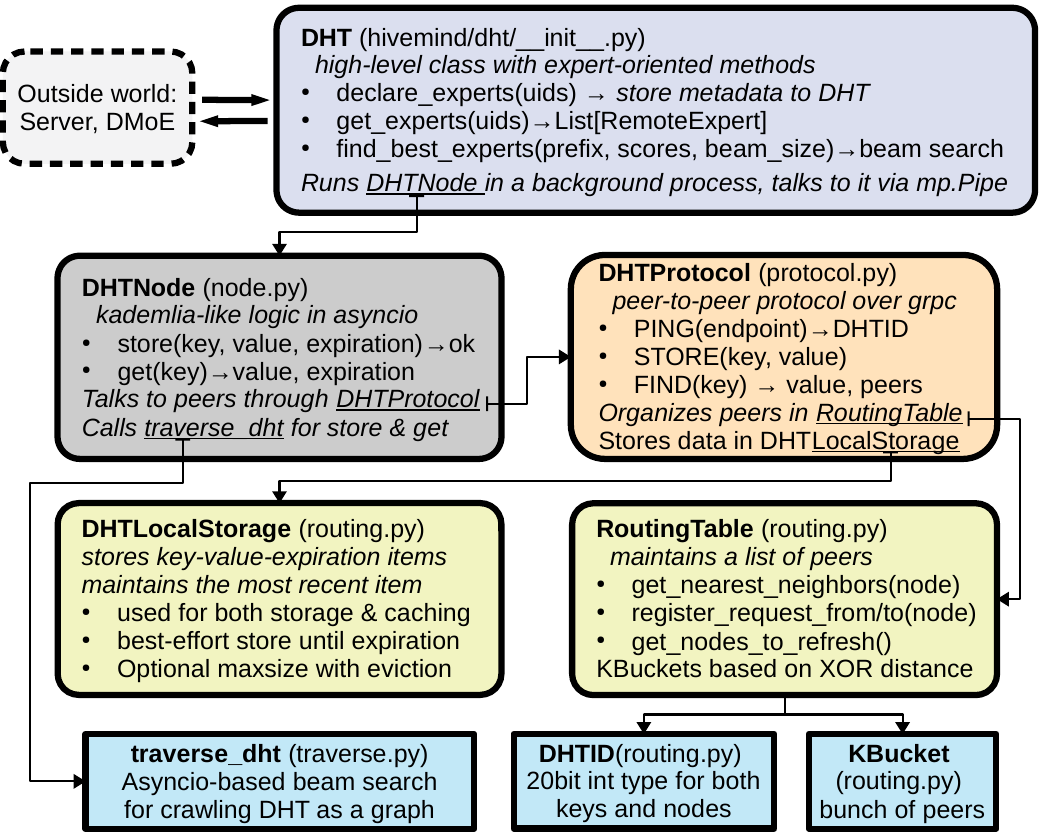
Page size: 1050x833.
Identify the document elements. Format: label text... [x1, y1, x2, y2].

text_box RoutingTable (routing.py) maintains a list of peers get_nearest_neighbors(node) register_request_from/to(node) get_nodes_to_refresh() KBuckets based on XOR distance [572, 503, 998, 696]
text_box DHTID(routing.py) 20bit int type for both keys and nodes [513, 733, 775, 829]
text_box KBucket (routing.py) bunch of peers [808, 733, 997, 829]
text_box DHTProtocol (protocol.py) peer-to-peer protocol over grpc PING(endpoint)→DHTID STORE(key, value) FIND(key) → value, peers Organizes peers in RoutingTable Stores data in DHTLocalStorage [570, 254, 998, 459]
text_box DHTLocalStorage (routing.py) stores key-value-expiration items maintains the most recent item used for both storage & caching best-effort store until expiration Optional maxsize with eviction [57, 503, 502, 695]
text_box traverse_dht (traverse.py) Asyncio-based beam search for crawling DHT as a graph [85, 733, 475, 829]
text_box Outside world: Server, DMoE [2, 51, 193, 164]
text_box DHT (hivemind/dht/__init__.py) high-level class with expert-oriented methods declare_experts(uids) → store metadata to DHT get_experts(uids)→List[RemoteExpert] find_best_experts(prefix, scores, beam_size)→beam search Runs DHTNode in a background process, talks to it via mp.Pipe [276, 7, 1036, 213]
text_box DHTNode (node.py) kademlia-like logic in asyncio store(key, value, expiration)→ok get(key)→value, expiration Talks to peers through DHTProtocol Calls traverse_dht for store & get [57, 255, 502, 459]
